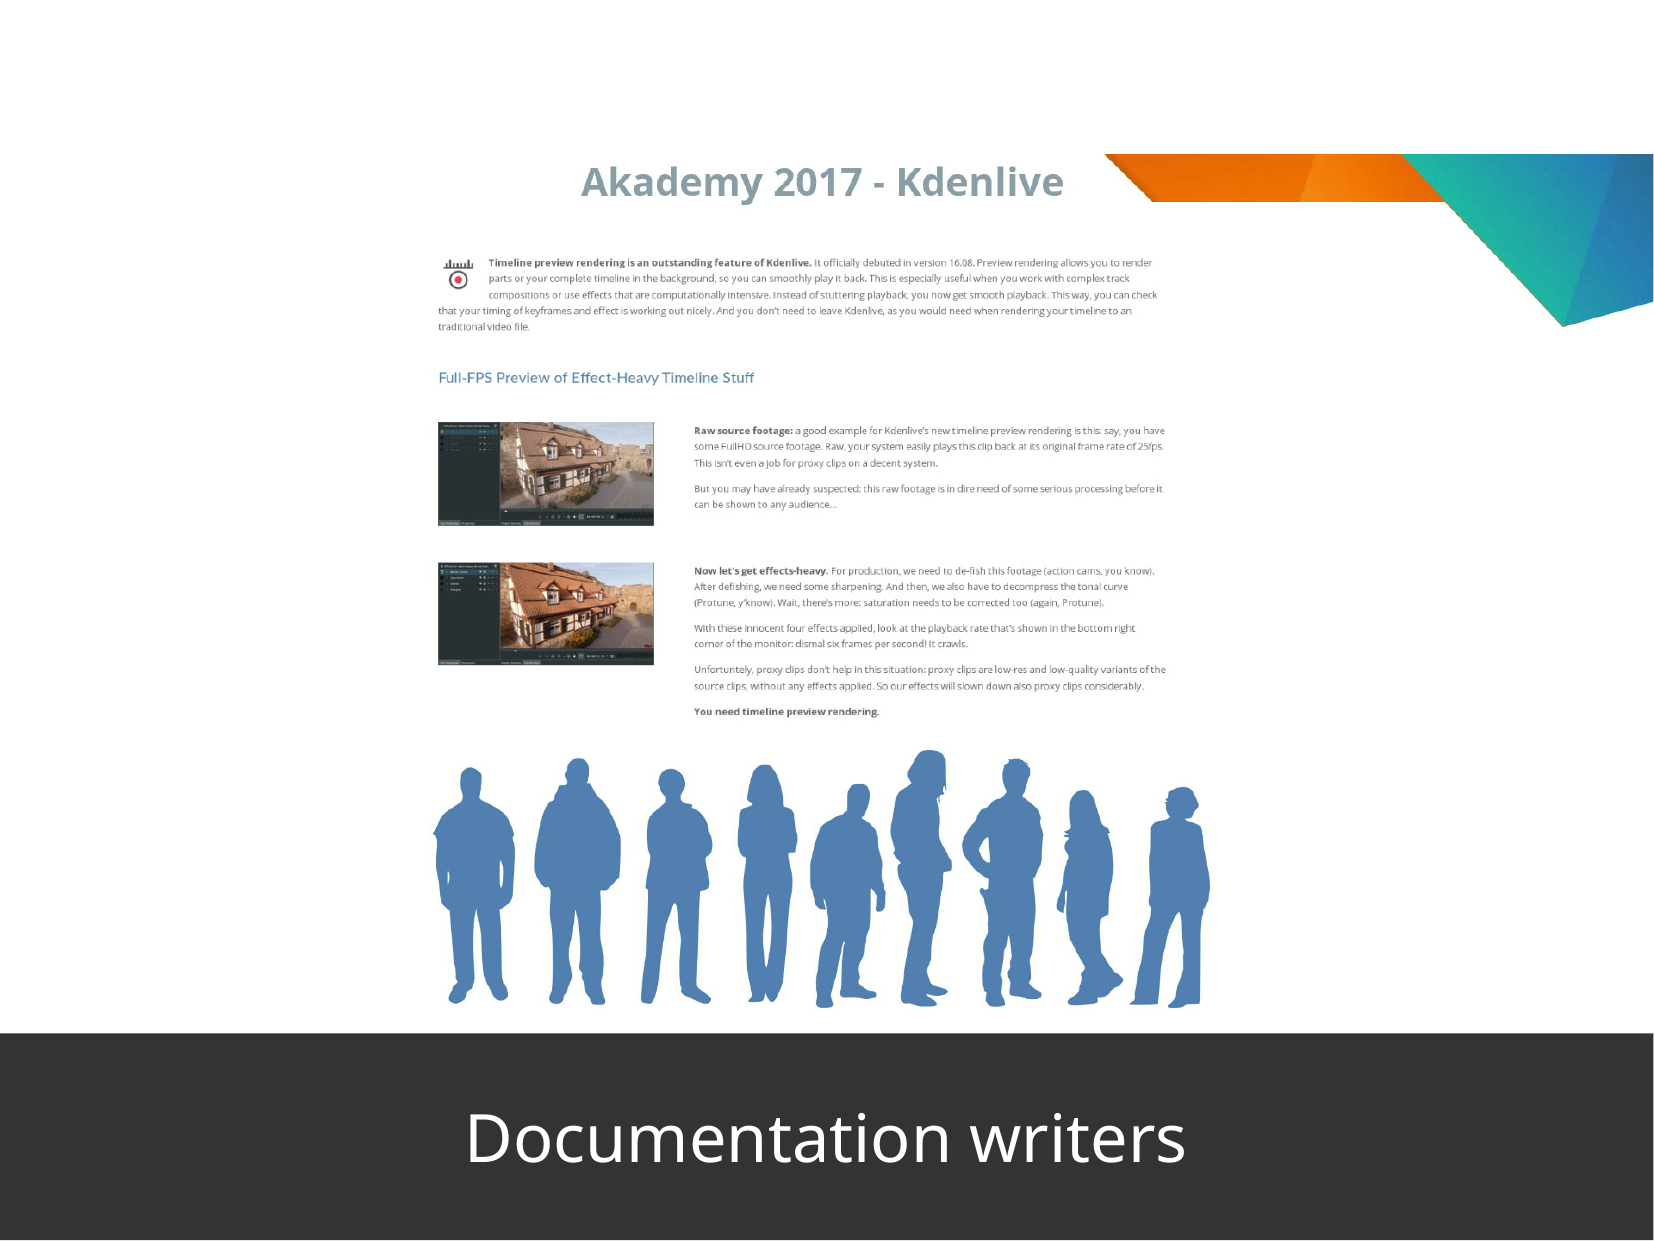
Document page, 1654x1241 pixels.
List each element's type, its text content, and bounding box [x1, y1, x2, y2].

picture [0, 154, 1654, 1033]
title Documentation writers [0, 1033, 1654, 1241]
